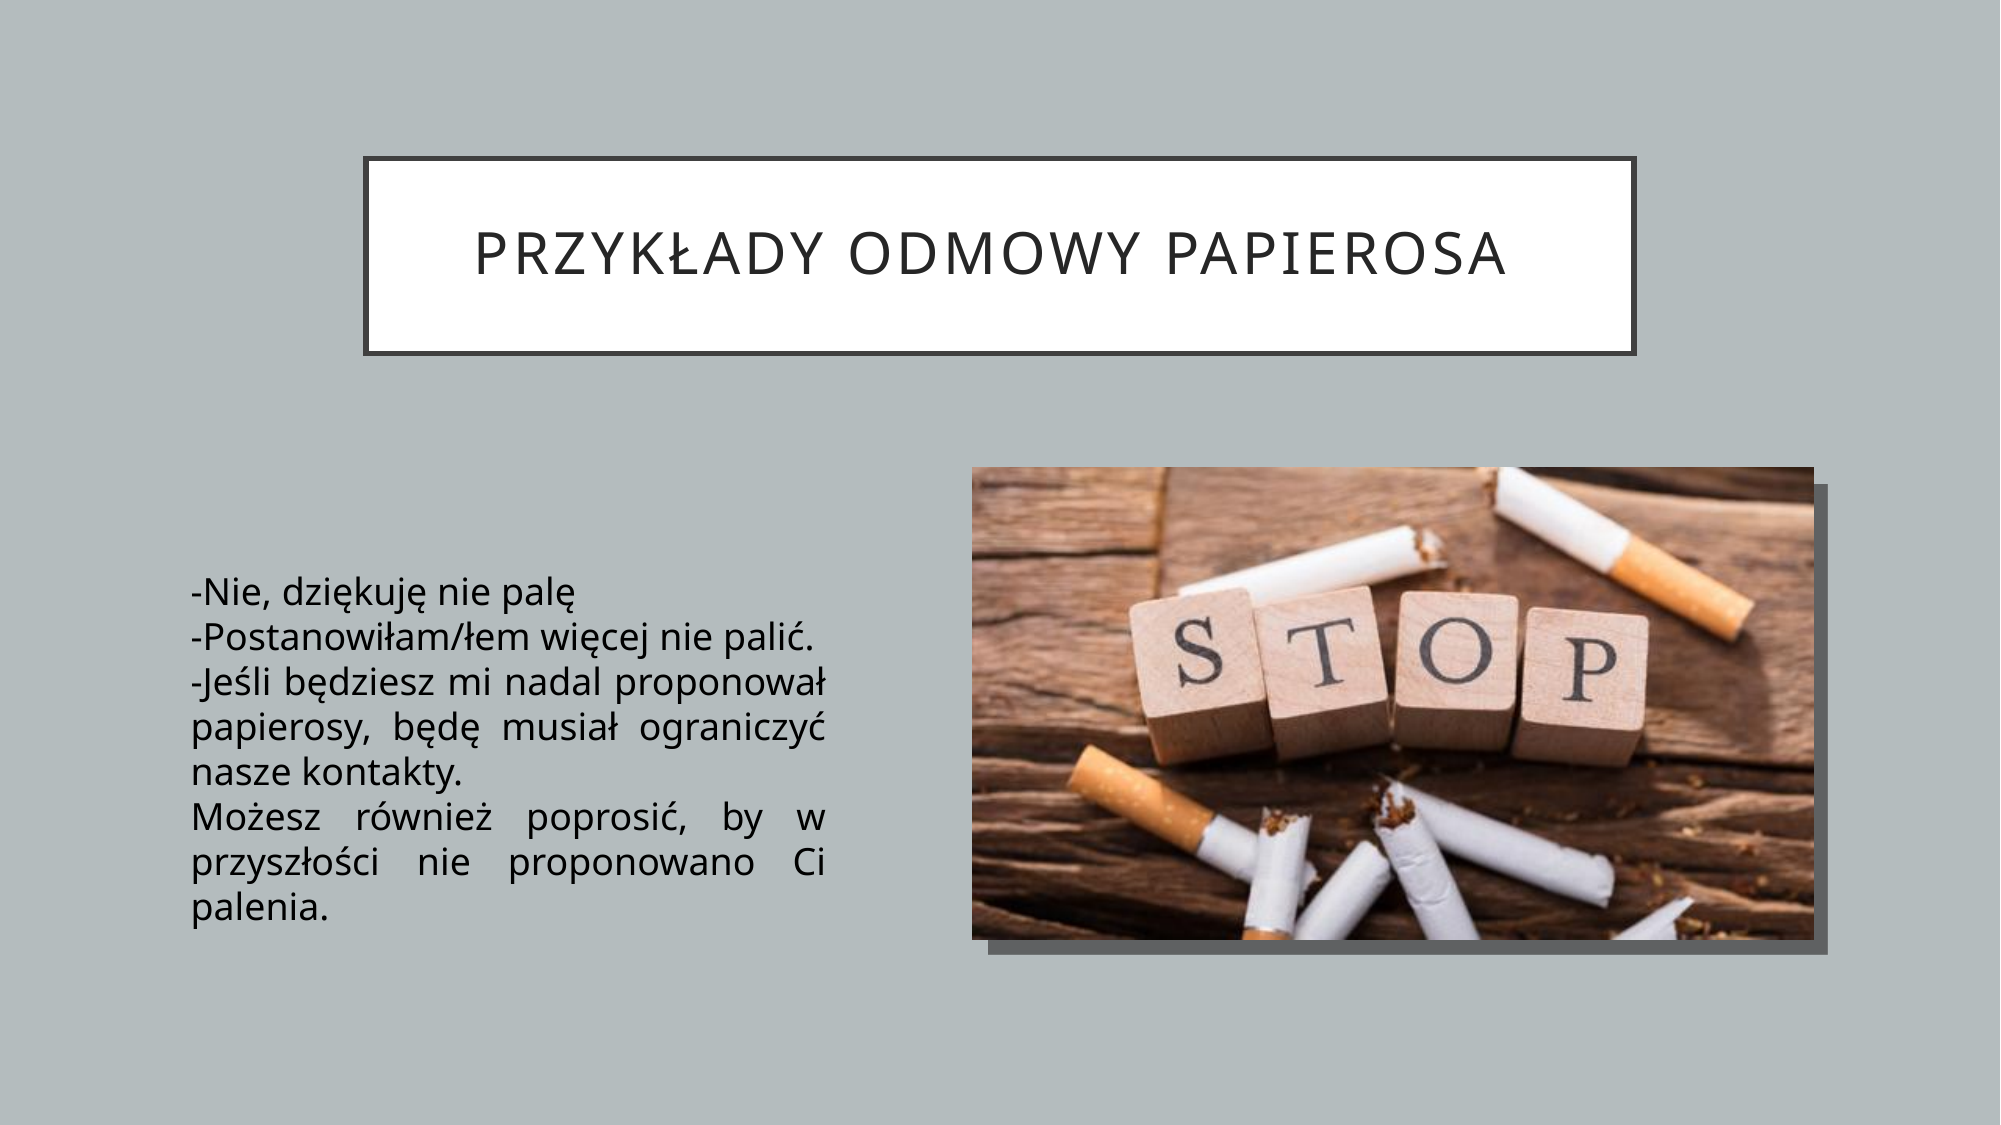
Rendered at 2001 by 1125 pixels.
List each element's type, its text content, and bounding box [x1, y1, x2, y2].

text_box -Nie, dziękuję nie palę -Postanowiłam/łem więcej nie palić. -Jeśli będziesz mi nadal proponował papierosy, będę musiał ograniczyć nasze kontakty. Możesz również poprosić, by w przyszłości nie proponowano Ci palenia. [175, 560, 901, 848]
title Przykłady odmowy papierosa [366, 158, 1634, 354]
picture [972, 468, 1814, 940]
